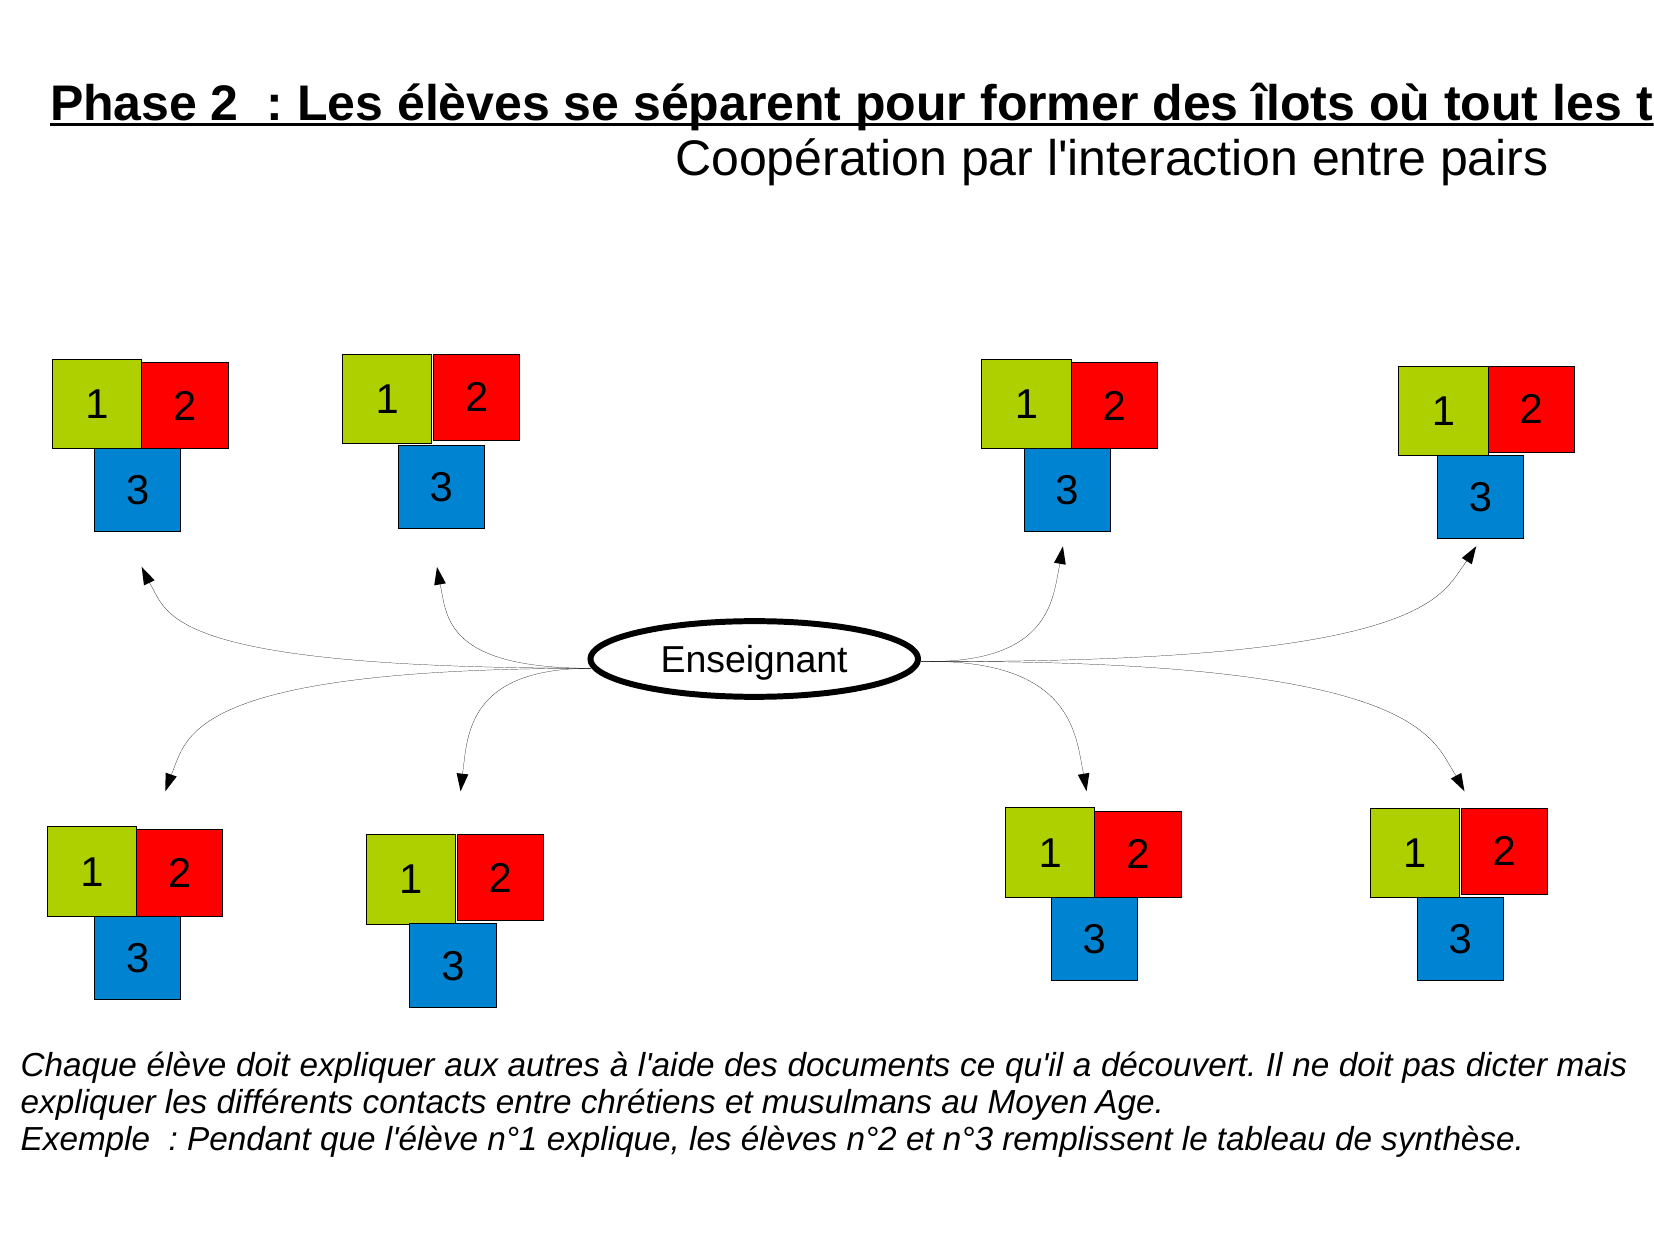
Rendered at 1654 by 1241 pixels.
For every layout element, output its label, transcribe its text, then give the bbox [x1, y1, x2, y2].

text_box 2 [1094, 811, 1182, 898]
text_box 2 [1488, 366, 1575, 453]
text_box 1 [1370, 808, 1460, 898]
text_box 2 [1461, 808, 1548, 895]
text_box 1 [342, 354, 432, 444]
text_box 3 [94, 448, 181, 532]
text_box 1 [52, 359, 142, 449]
text_box Chaque élève doit expliquer aux autres à l'aide des documents ce qu'il a découvert. Il ne doit pas dicter mais expliquer les différents contacts entre chrétiens et musulmans au Moyen Age. Exemple : Pendant que l'élève n°1 explique, les élèves n°2 et n°3 remplissent le tableau de synthèse. [5, 1039, 1654, 1229]
text_box [1015, 673, 1087, 744]
text_box Enseignant [590, 621, 919, 697]
text_box 1 [981, 359, 1072, 449]
text_box 1 [366, 834, 456, 925]
text_box 1 [1005, 807, 1095, 898]
text_box 3 [398, 445, 485, 529]
text_box [602, 673, 1077, 744]
text_box 2 [141, 362, 229, 449]
text_box 3 [1024, 448, 1111, 532]
text_box 3 [1051, 897, 1138, 981]
text_box 2 [433, 354, 520, 441]
text_box 3 [94, 916, 181, 1000]
text_box 2 [1071, 362, 1158, 449]
text_box 2 [457, 834, 544, 921]
text_box 3 [1417, 897, 1504, 981]
text_box 2 [136, 829, 223, 917]
text_box 1 [47, 826, 137, 917]
text_box 3 [409, 923, 497, 1008]
text_box 1 [1398, 366, 1489, 456]
text_box Phase 2 : Les élèves se séparent pour former des îlots où tout les thèmes se rencontrent Coopération par l'interaction entre pairs [35, 11, 1654, 419]
text_box 3 [1437, 455, 1524, 539]
